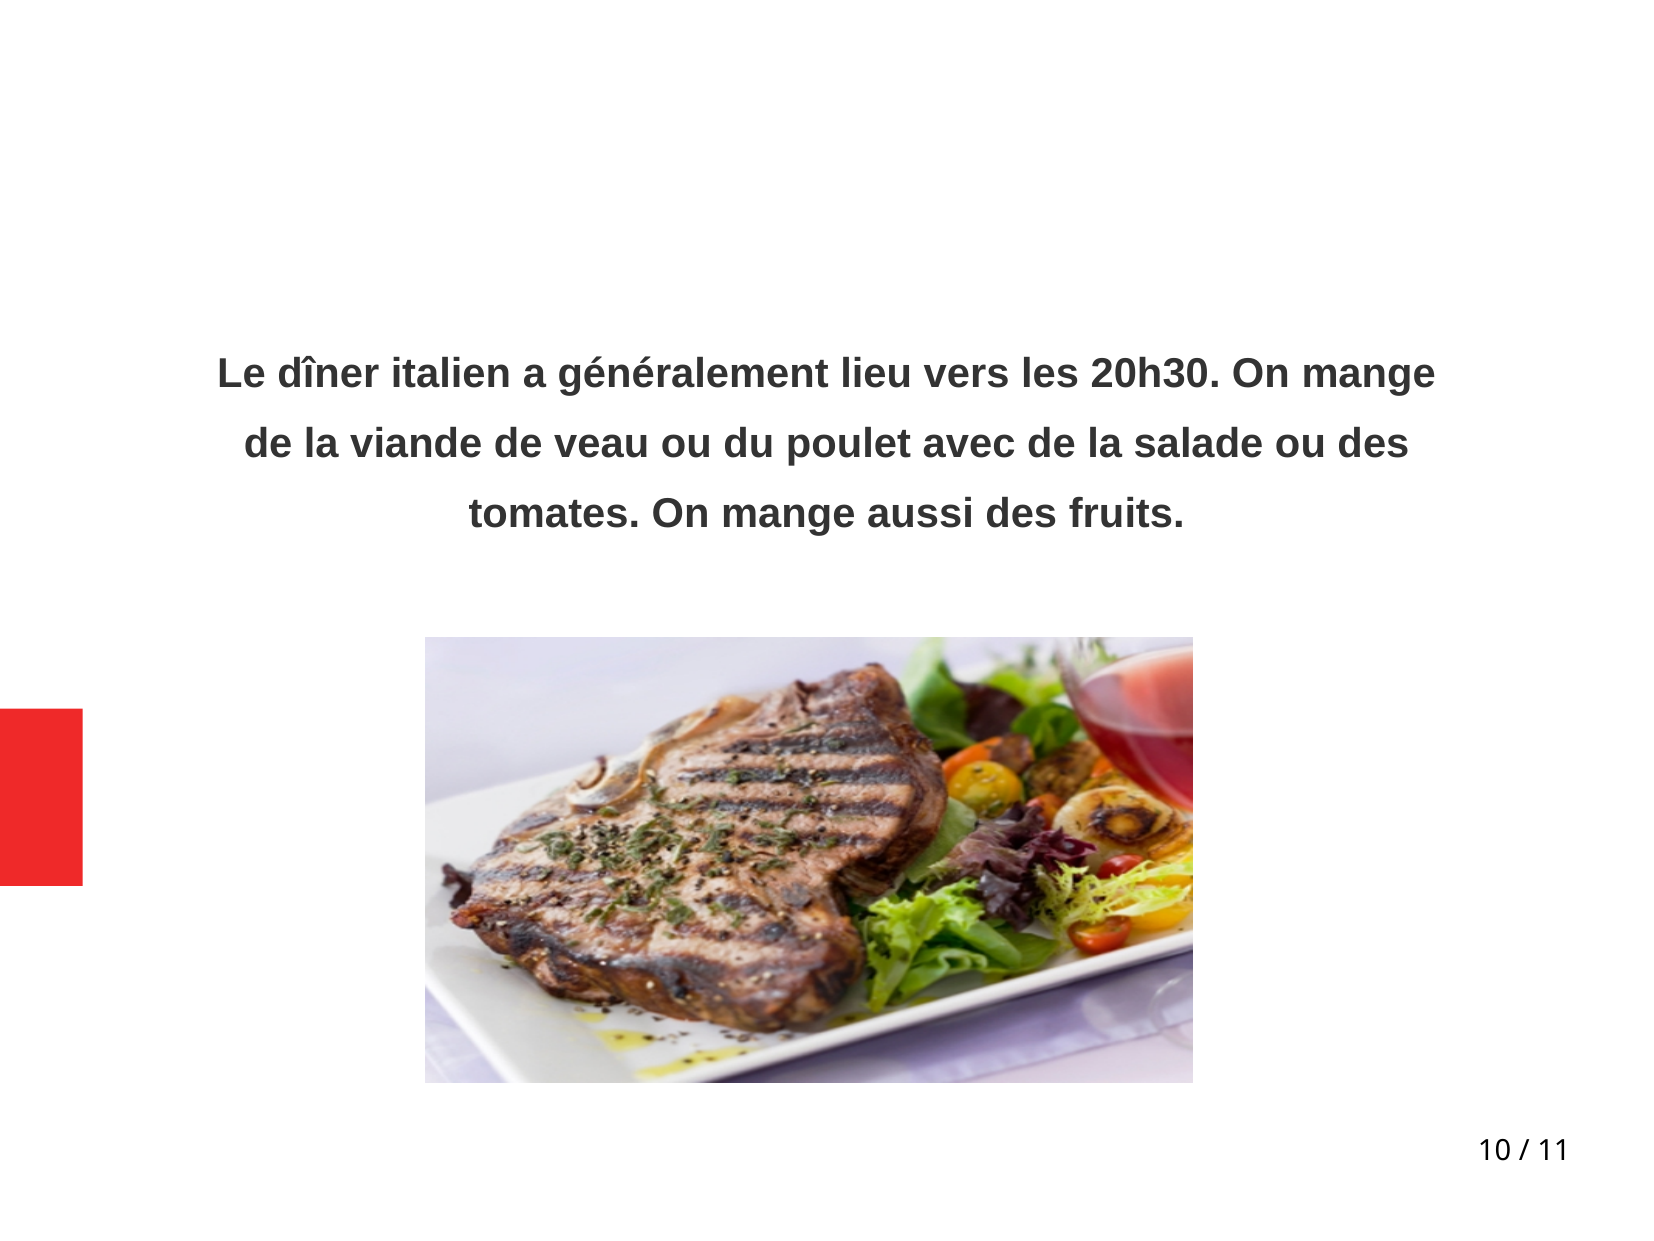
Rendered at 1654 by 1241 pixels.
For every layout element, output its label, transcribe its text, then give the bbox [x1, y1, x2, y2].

title Le dîner italien a généralement lieu vers les 20h30. On mange de la viande de veau ou du poulet avec de la salade ou des tomates. On mange aussi des fruits. [200, 188, 1453, 674]
picture [425, 637, 1193, 1083]
